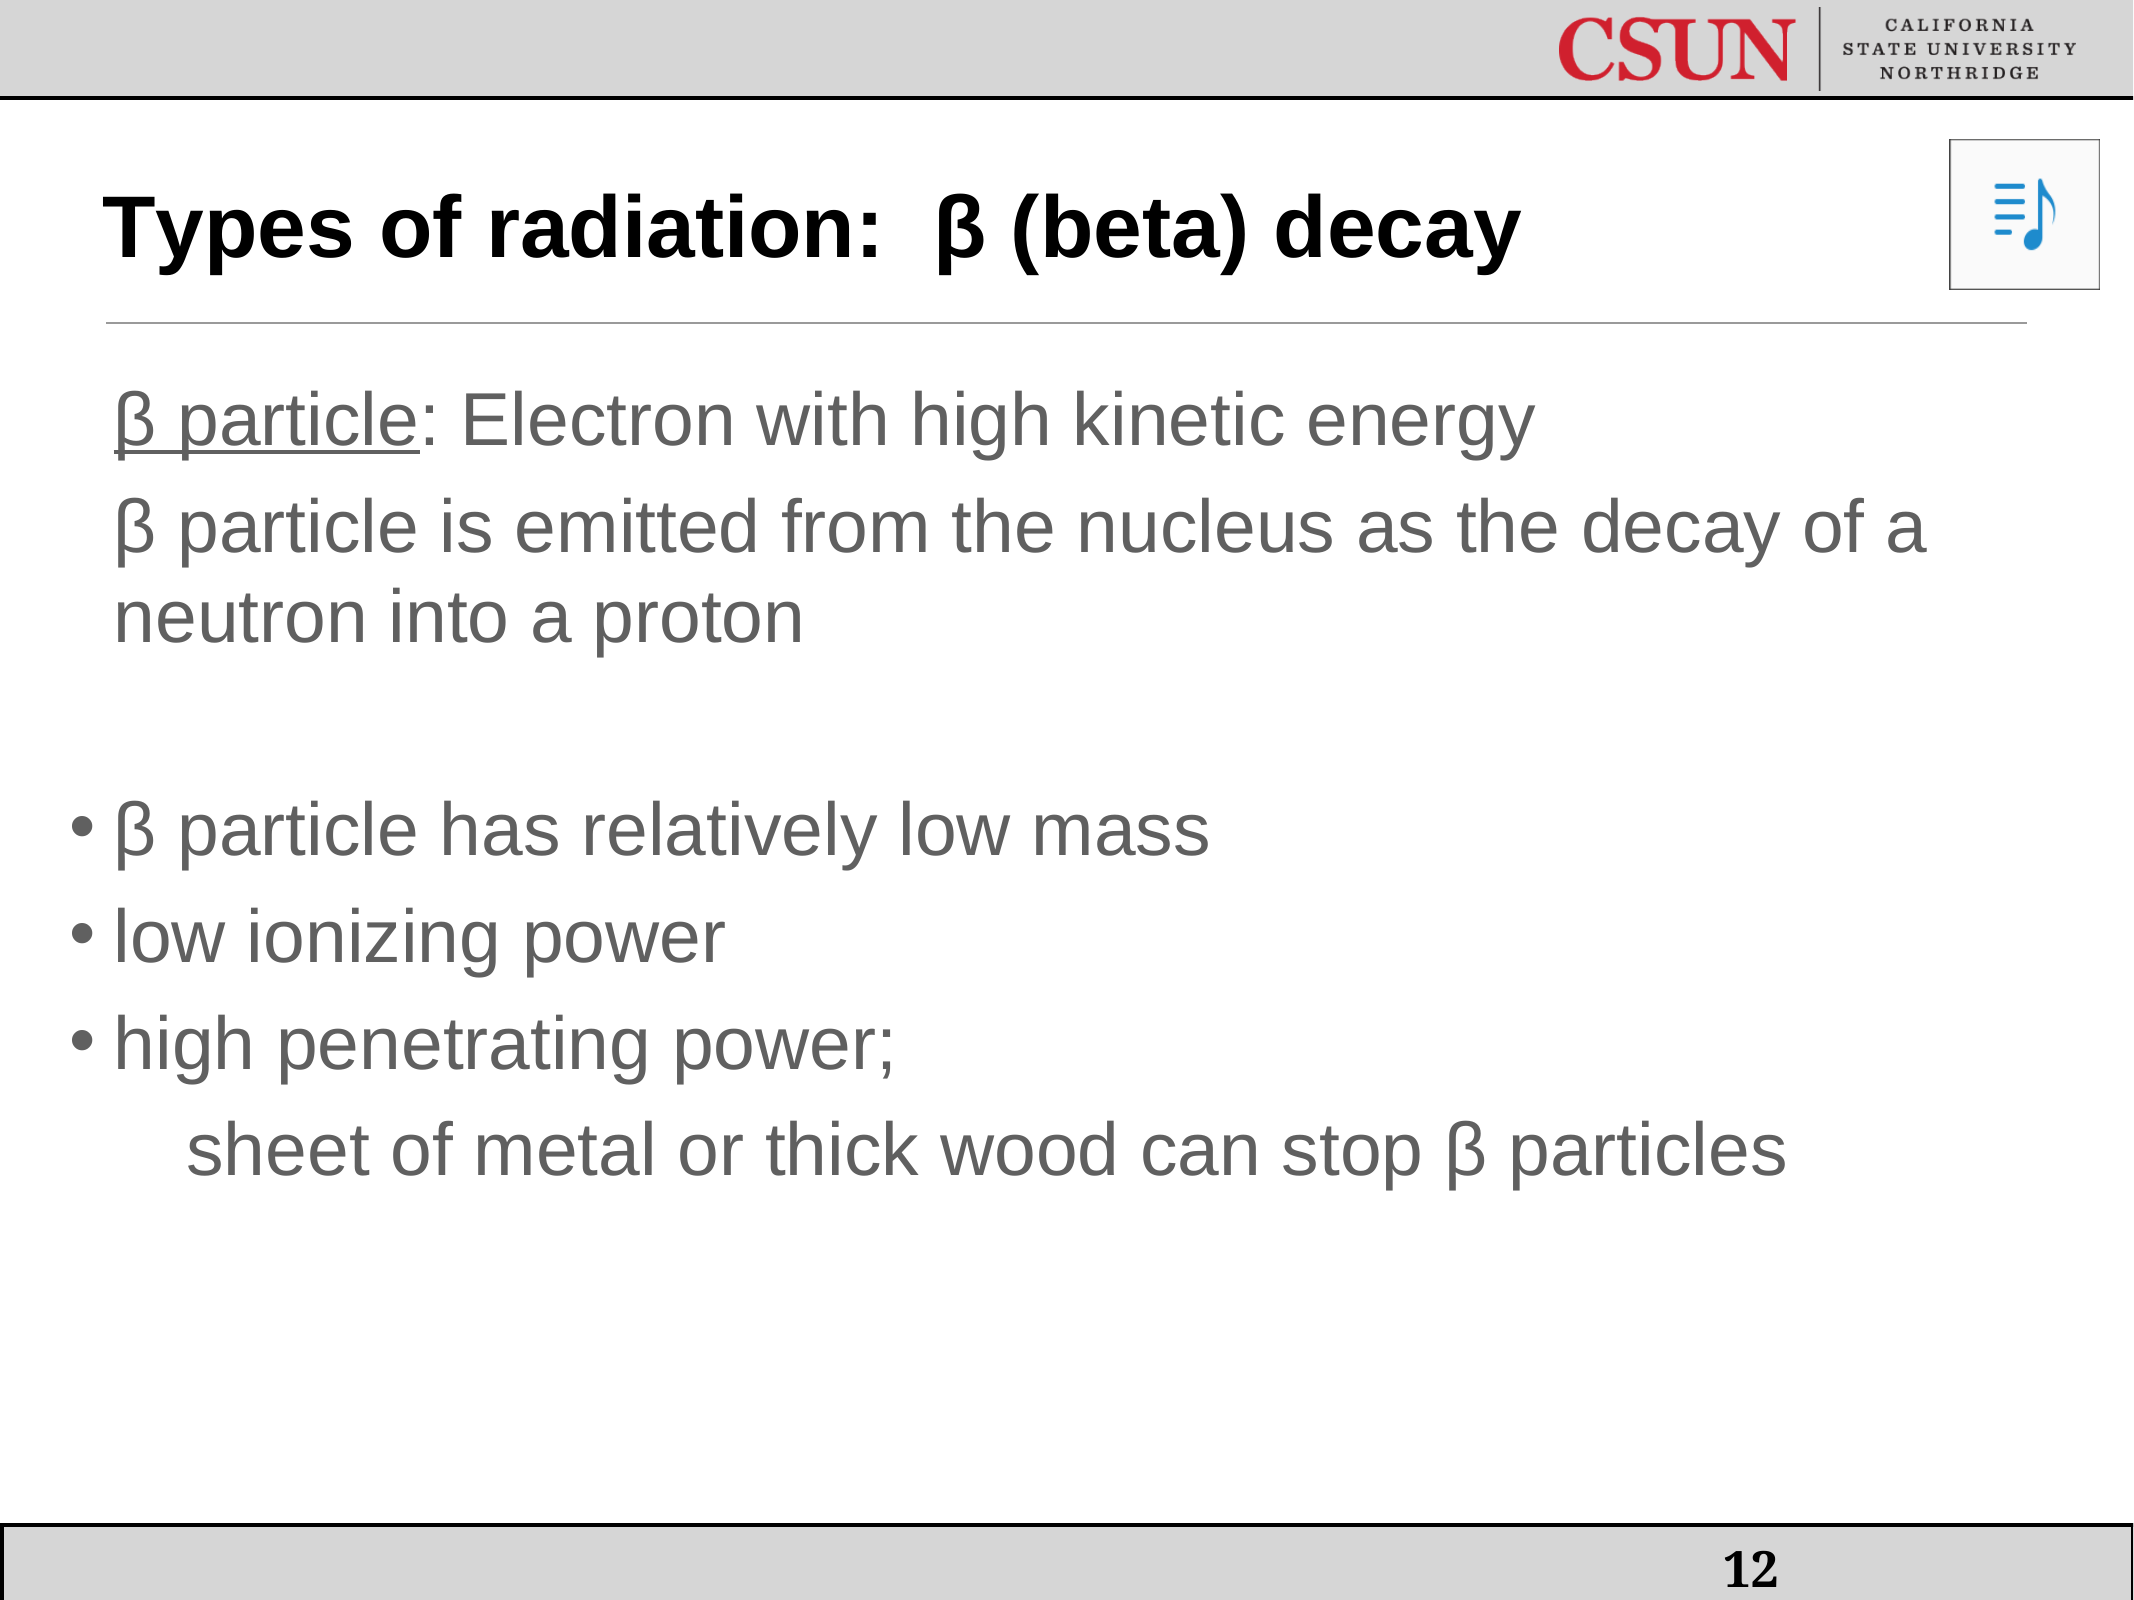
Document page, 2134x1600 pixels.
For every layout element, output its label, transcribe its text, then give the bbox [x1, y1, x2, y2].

title Types of radiation: β (beta) decay [93, 104, 2040, 284]
list β particle: Electron with high kinetic energy β particle is emitted from the nucleus as the decay of a neutron into a proton β particle has relatively low mass low ionizing power high penetrating power; sheet of metal or thick wood can stop β particles [61, 362, 2008, 1380]
text_box [1948, 137, 2102, 291]
picture [1559, 7, 2076, 91]
